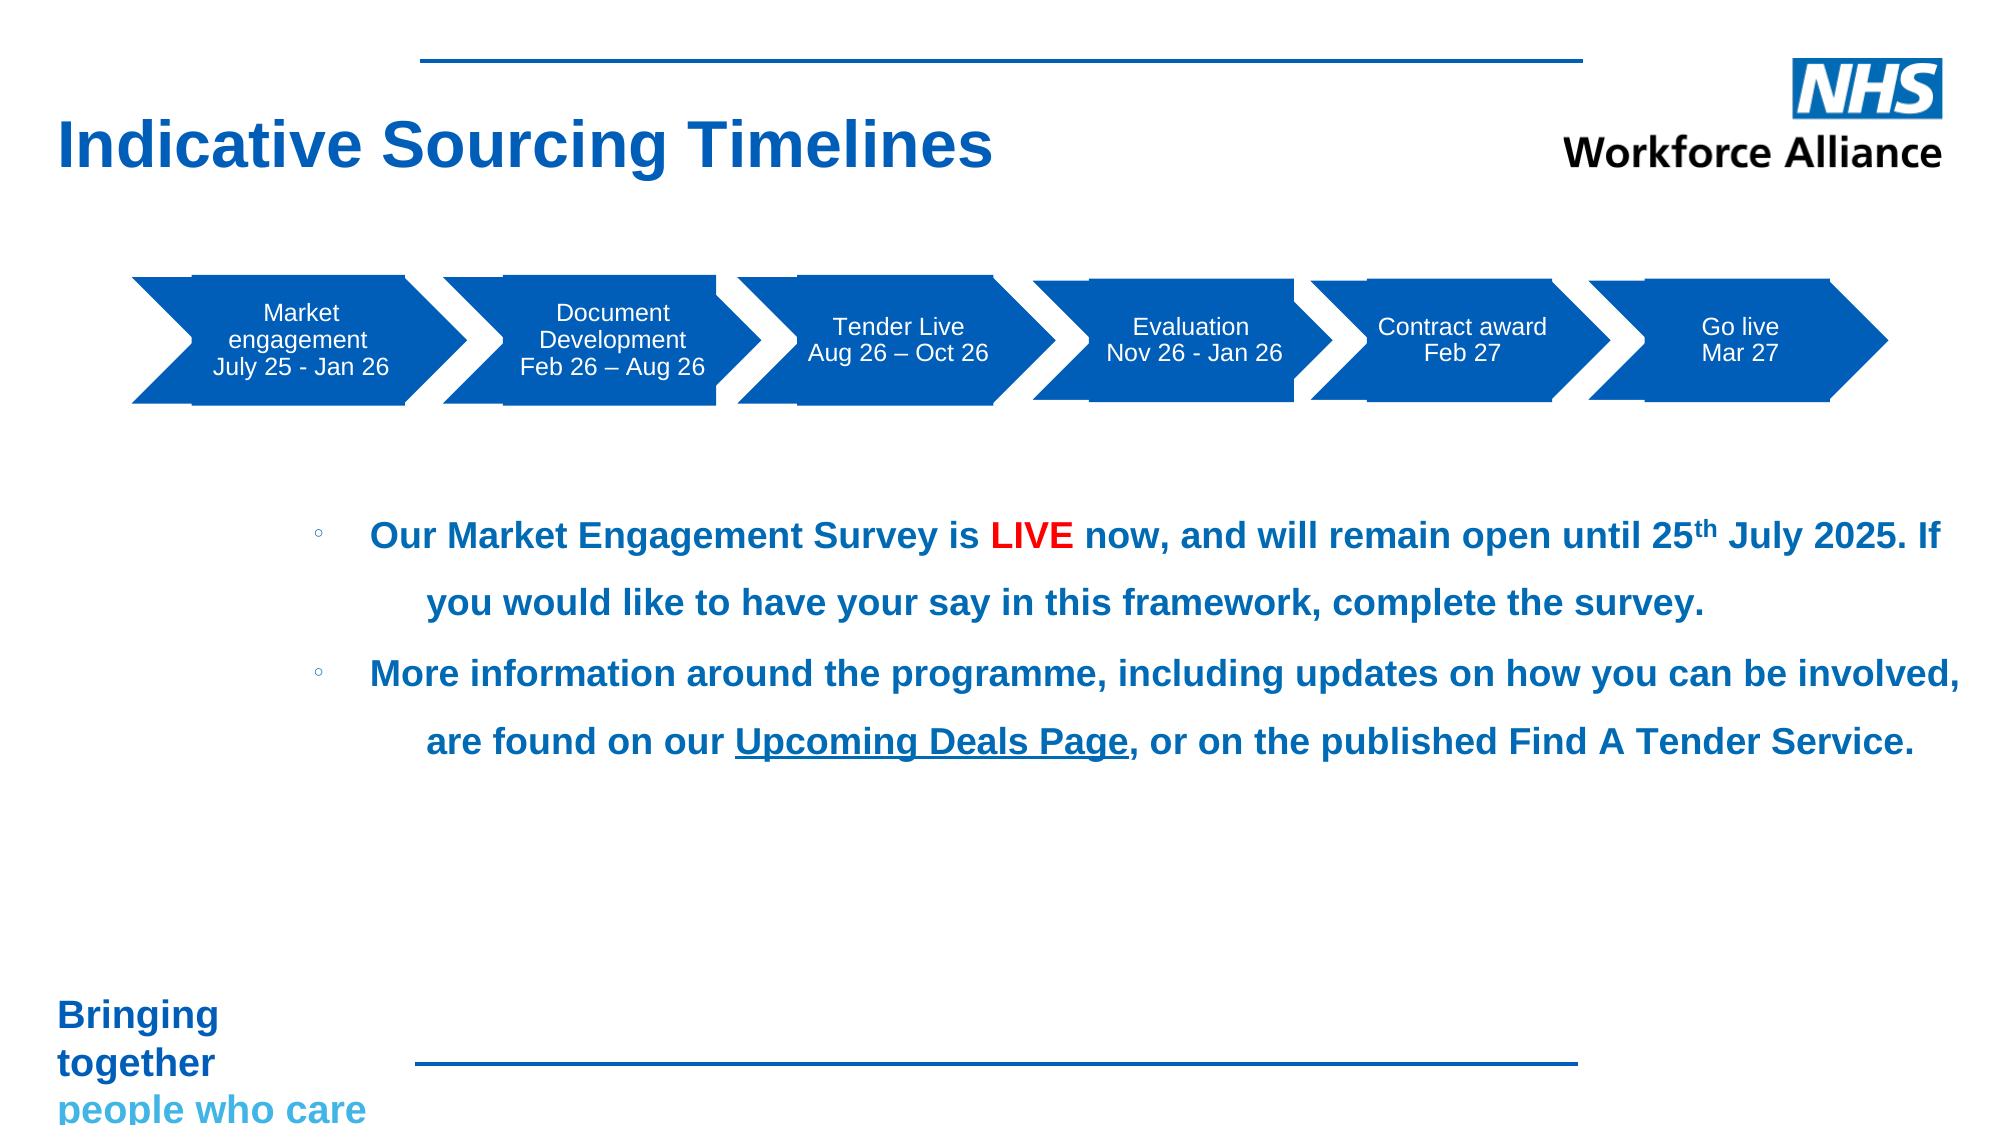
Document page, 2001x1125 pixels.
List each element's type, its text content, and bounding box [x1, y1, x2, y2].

text_box Document Development Feb 26 – Aug 26 [502, 274, 717, 406]
text_box [717, 292, 765, 388]
text_box [405, 275, 471, 406]
text_box [437, 274, 502, 340]
text_box [731, 274, 797, 406]
text_box Contract award Feb 27 [1366, 278, 1553, 403]
text_box Our Market Engagement Survey is LIVE now, and will remain open until 25th July 2025. If you would like to have your say in this framework, complete the survey. More information around the programme, including updates on how you can be involved, are found on our Upcoming Deals Page, or on the published Find A Tender Service. [126, 488, 1962, 806]
text_box [994, 275, 1059, 406]
picture [1563, 59, 1943, 168]
text_box Bringing together people who care [56, 989, 382, 1069]
text_box [1027, 341, 1088, 403]
text_box [1553, 279, 1614, 402]
text_box [1582, 278, 1644, 403]
text_box Go live Mar 27 [1644, 278, 1830, 403]
text_box [1305, 341, 1366, 403]
text_box [1027, 278, 1088, 340]
text_box [1294, 298, 1336, 383]
title Indicative Sourcing Timelines [56, 90, 1490, 182]
text_box [1830, 278, 1892, 402]
text_box [126, 274, 191, 406]
text_box Tender Live Aug 26 – Oct 26 [797, 274, 994, 406]
text_box Evaluation Nov 26 - Jan 26 [1088, 278, 1294, 403]
text_box [1305, 278, 1366, 340]
text_box [437, 341, 502, 406]
text_box Market engagement July 25 - Jan 26 [191, 274, 405, 406]
